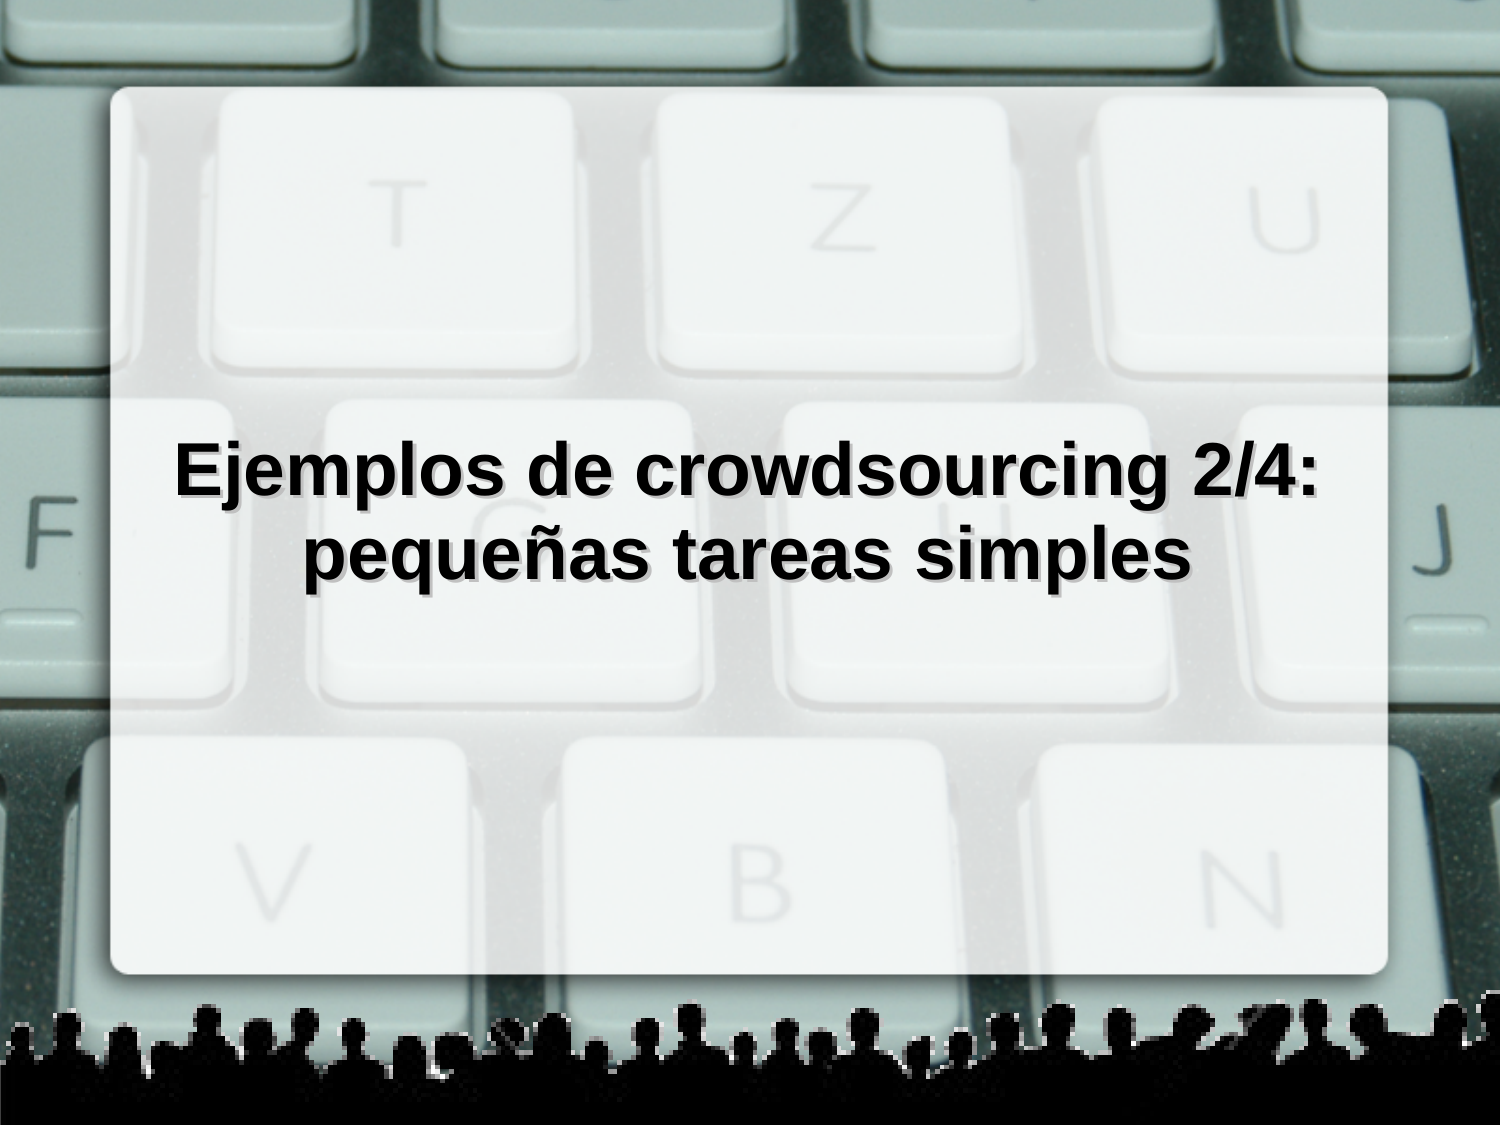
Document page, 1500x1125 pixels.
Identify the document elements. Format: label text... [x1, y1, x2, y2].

picture [0, 0, 1500, 1125]
title Ejemplos de crowdsourcing 2/4: pequeñas tareas simples [73, 411, 1423, 611]
